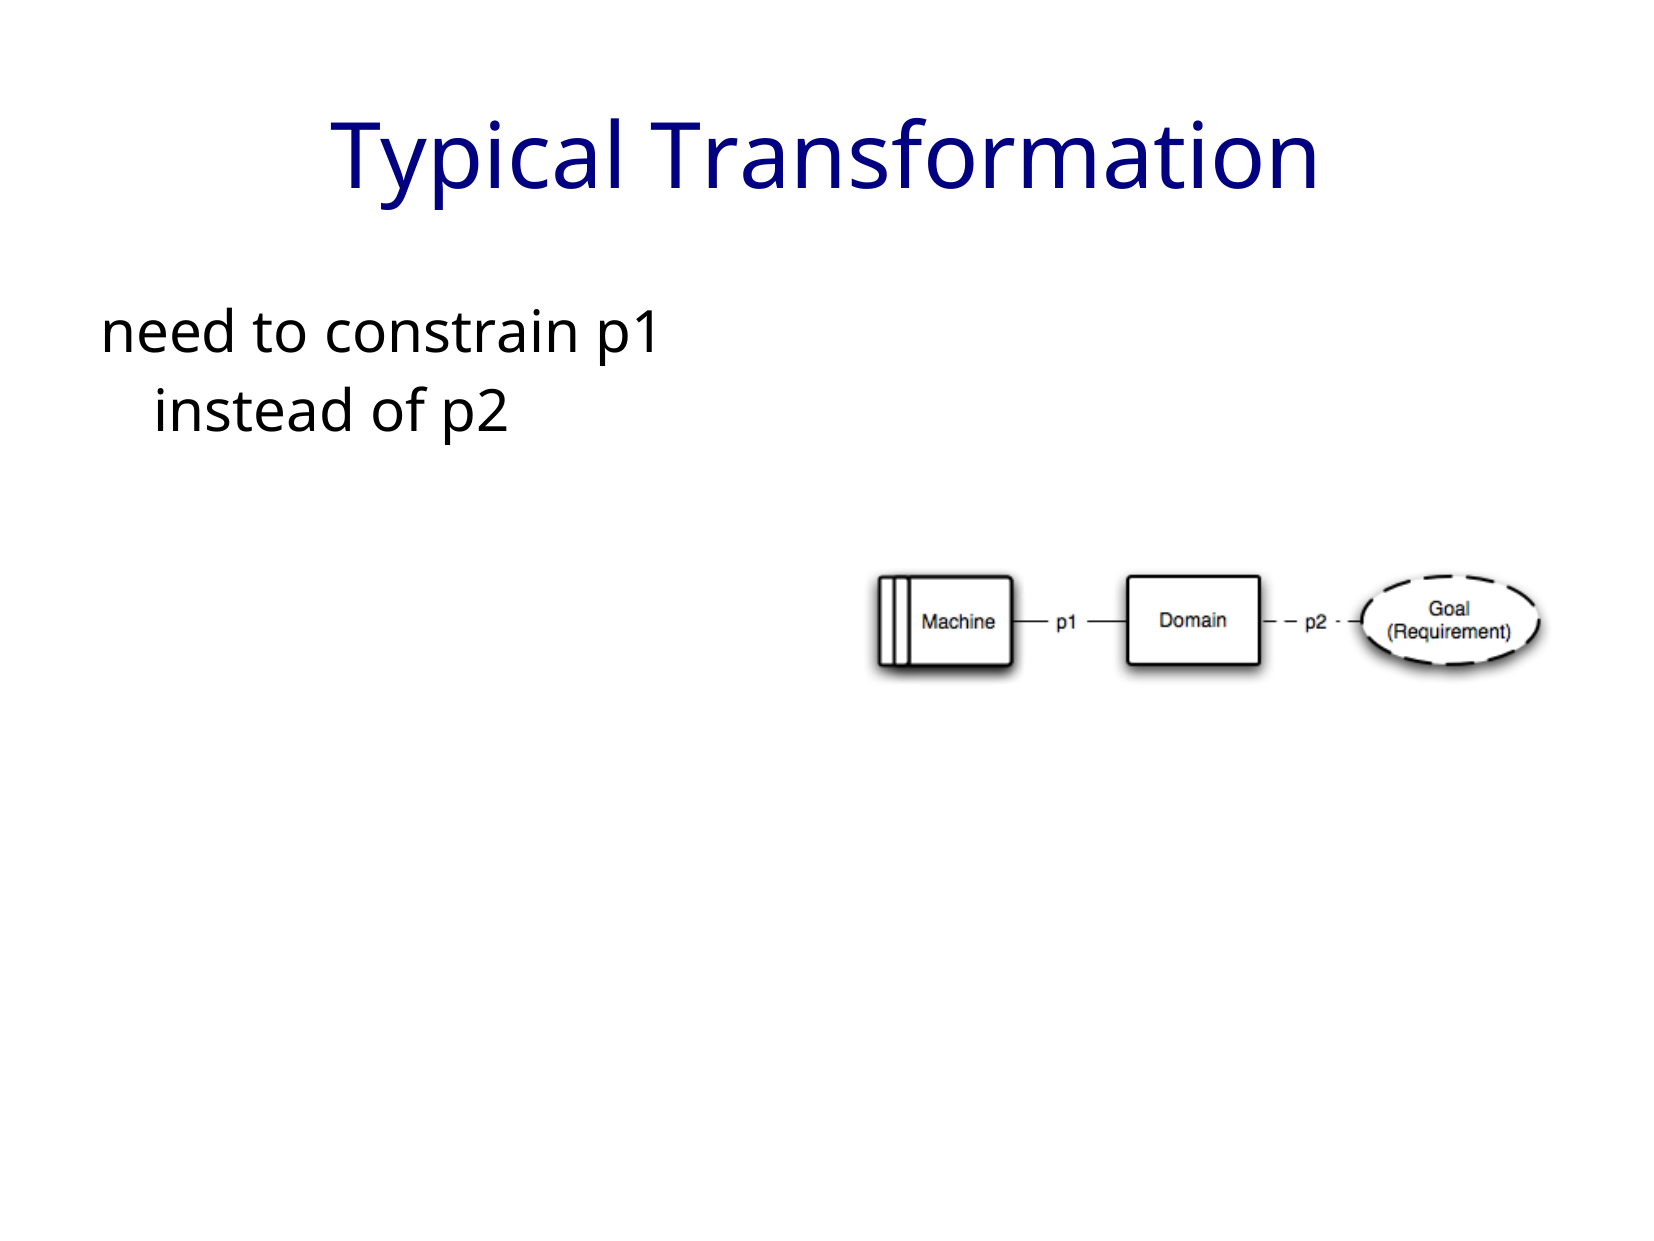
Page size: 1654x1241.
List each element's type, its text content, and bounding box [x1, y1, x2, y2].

picture [845, 549, 1572, 704]
list need to constrain p1 instead of p2 [82, 290, 809, 1109]
title Typical Transformation [82, 49, 1571, 257]
